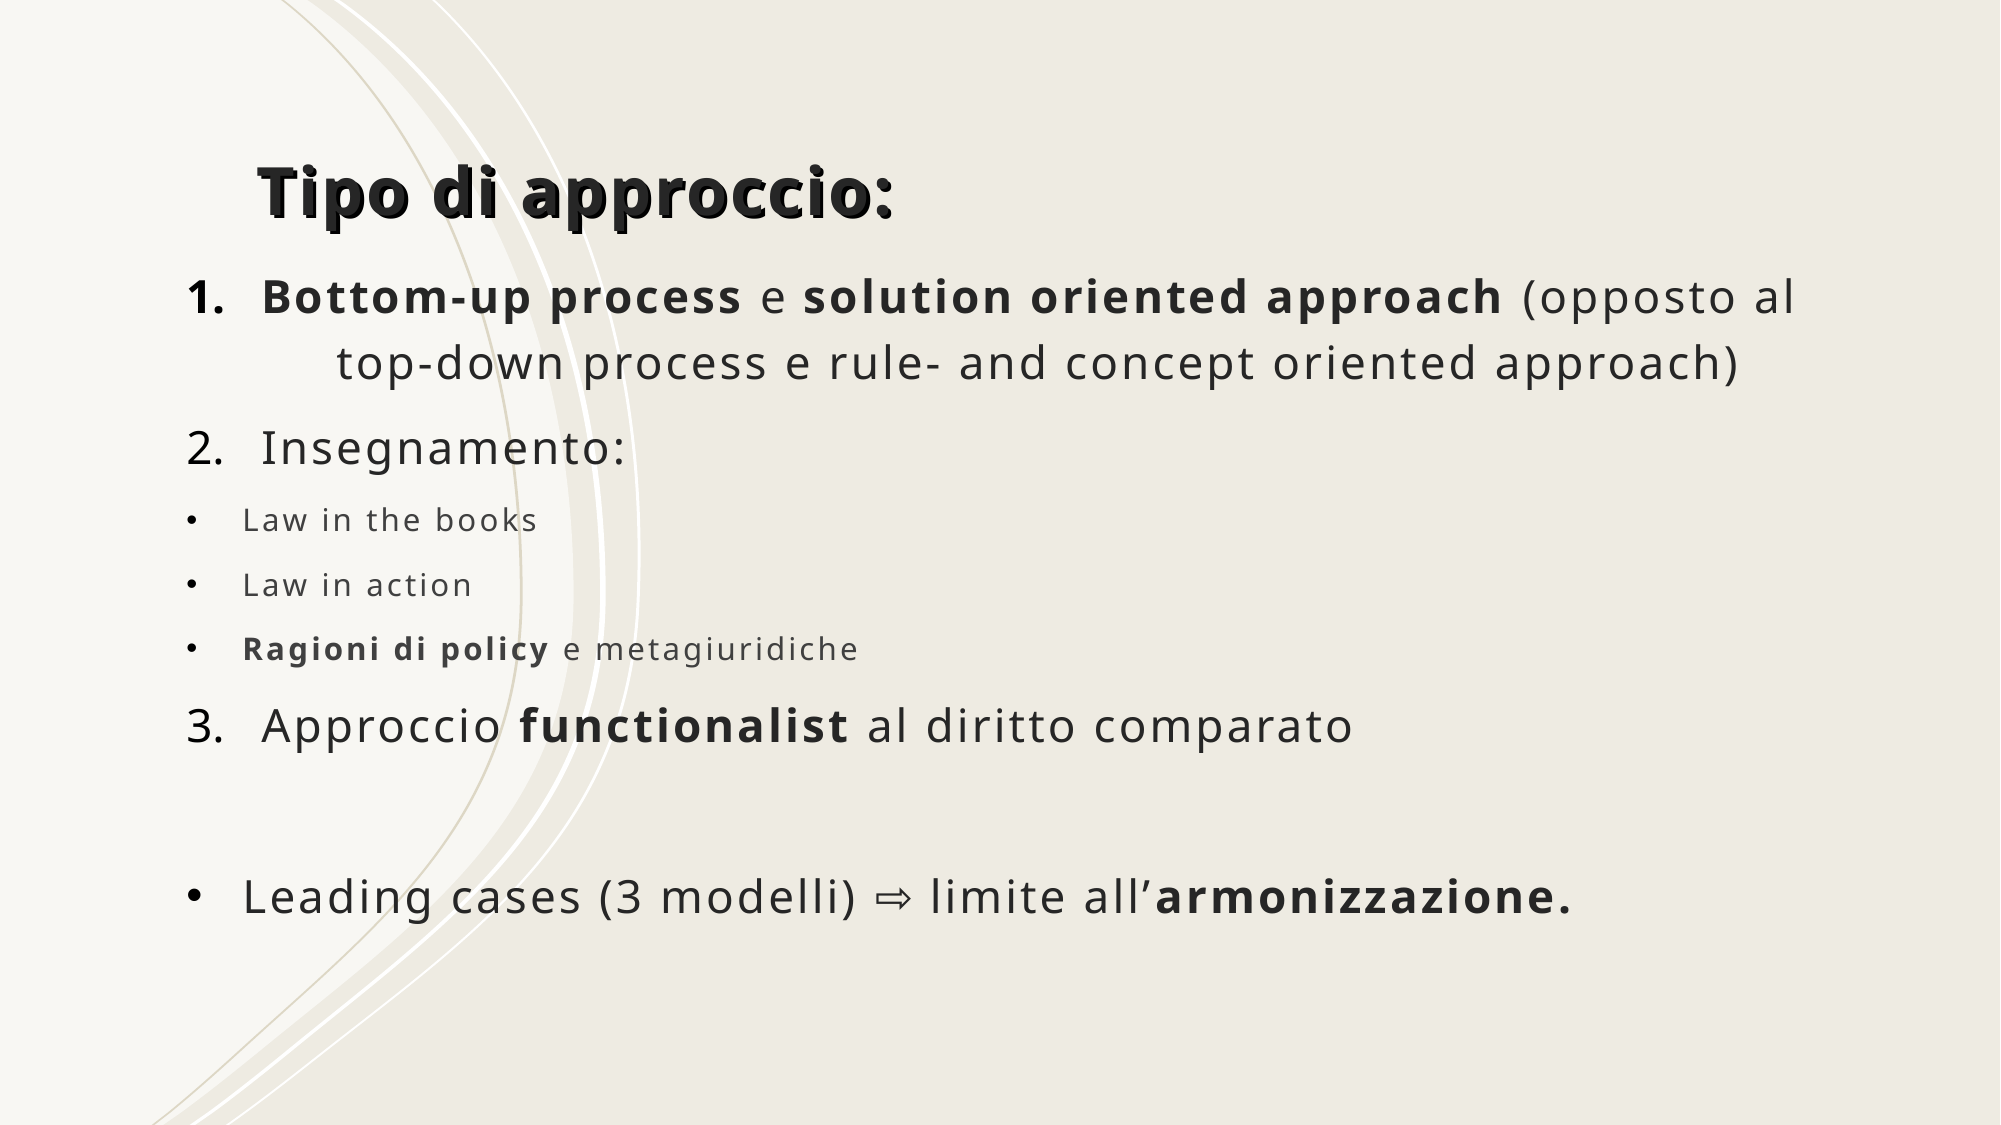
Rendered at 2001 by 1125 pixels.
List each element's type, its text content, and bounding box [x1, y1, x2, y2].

subtitle Bottom-up process e solution oriented approach (opposto al top-down process e rule- and concept oriented approach) Insegnamento: Law in the books Law in action Ragioni di policy e metagiuridiche Approccio functionalist al diritto comparato Leading cases (3 modelli) ⇨ limite all’armonizzazione. [168, 238, 1922, 949]
title Tipo di approccio: [238, 114, 1852, 238]
